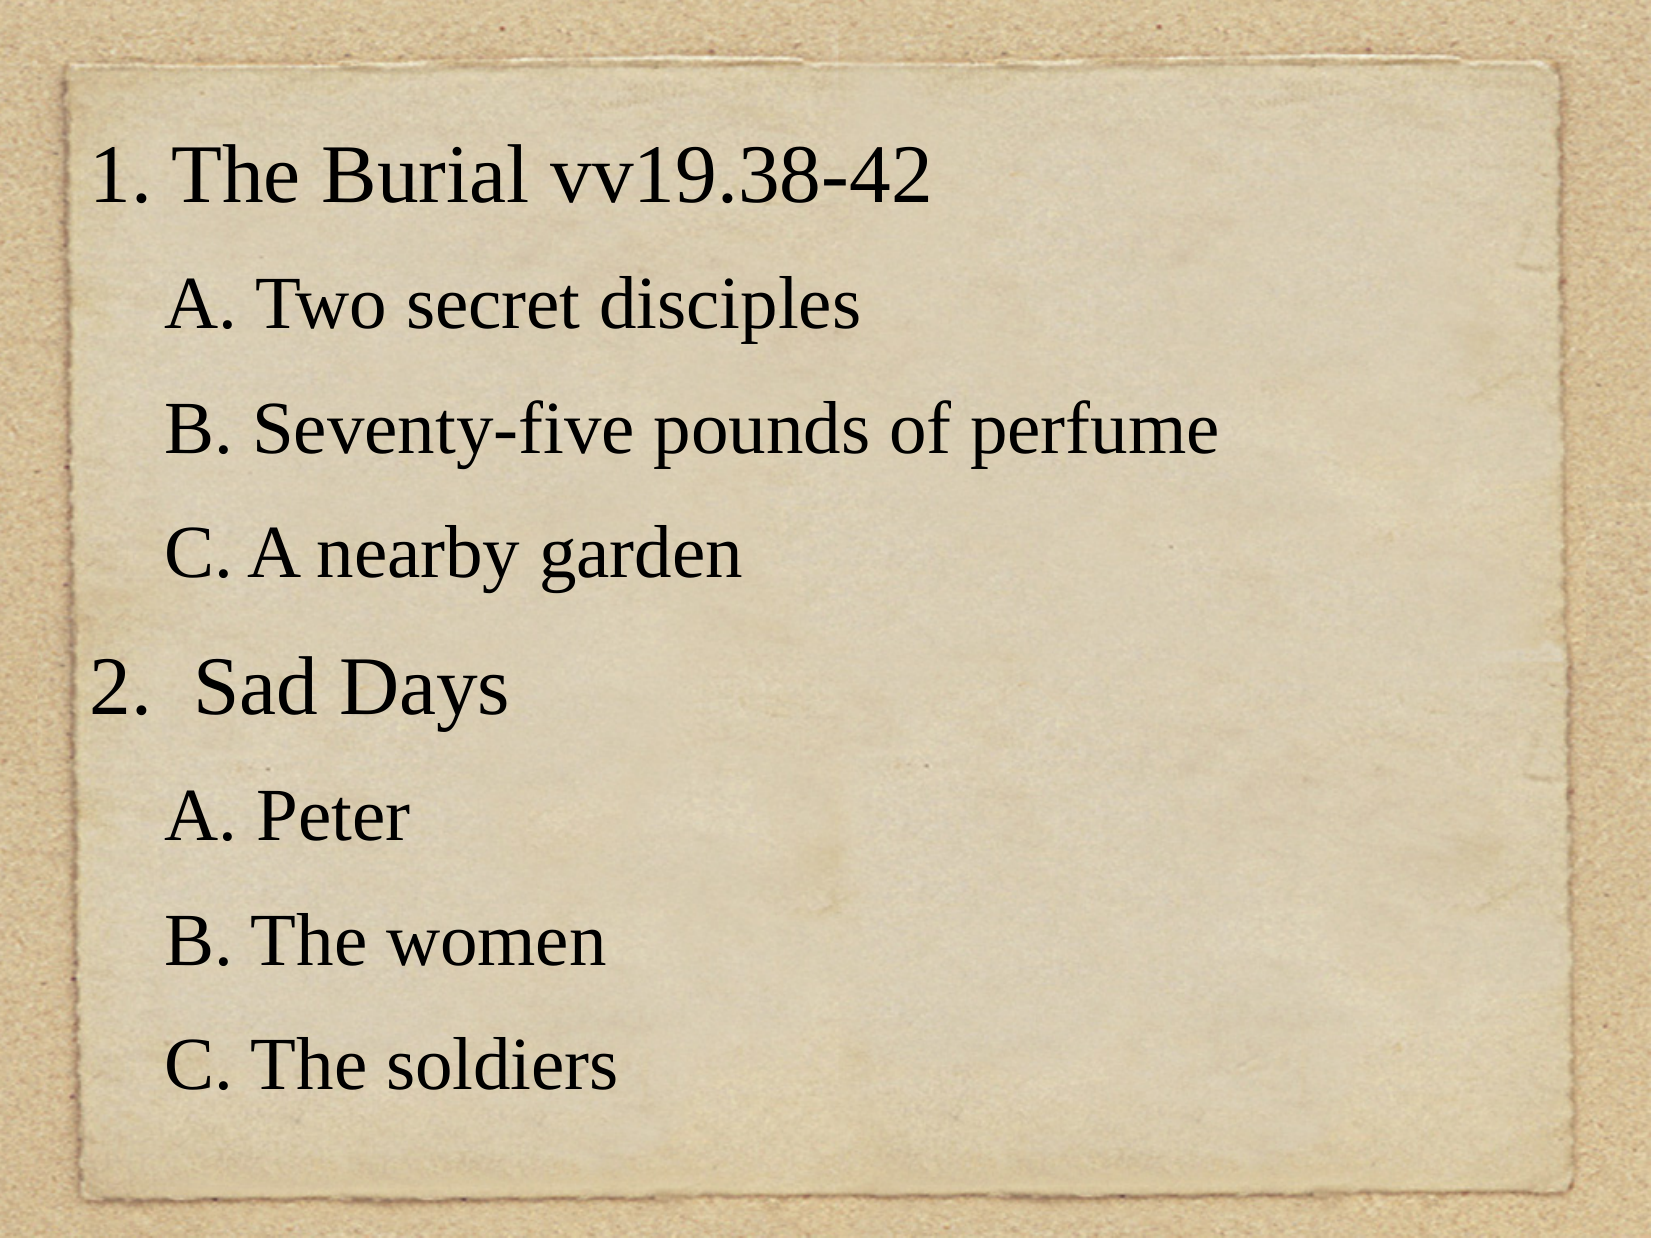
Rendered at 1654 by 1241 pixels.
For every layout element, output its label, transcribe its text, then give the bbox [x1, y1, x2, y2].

text_box 1. The Burial vv19.38-42 A. Two secret disciples B. Seventy-five pounds of perfume C. A nearby garden 2. Sad Days A. Peter B. The women C. The soldiers [75, 75, 1576, 1201]
picture [0, 0, 1651, 1238]
